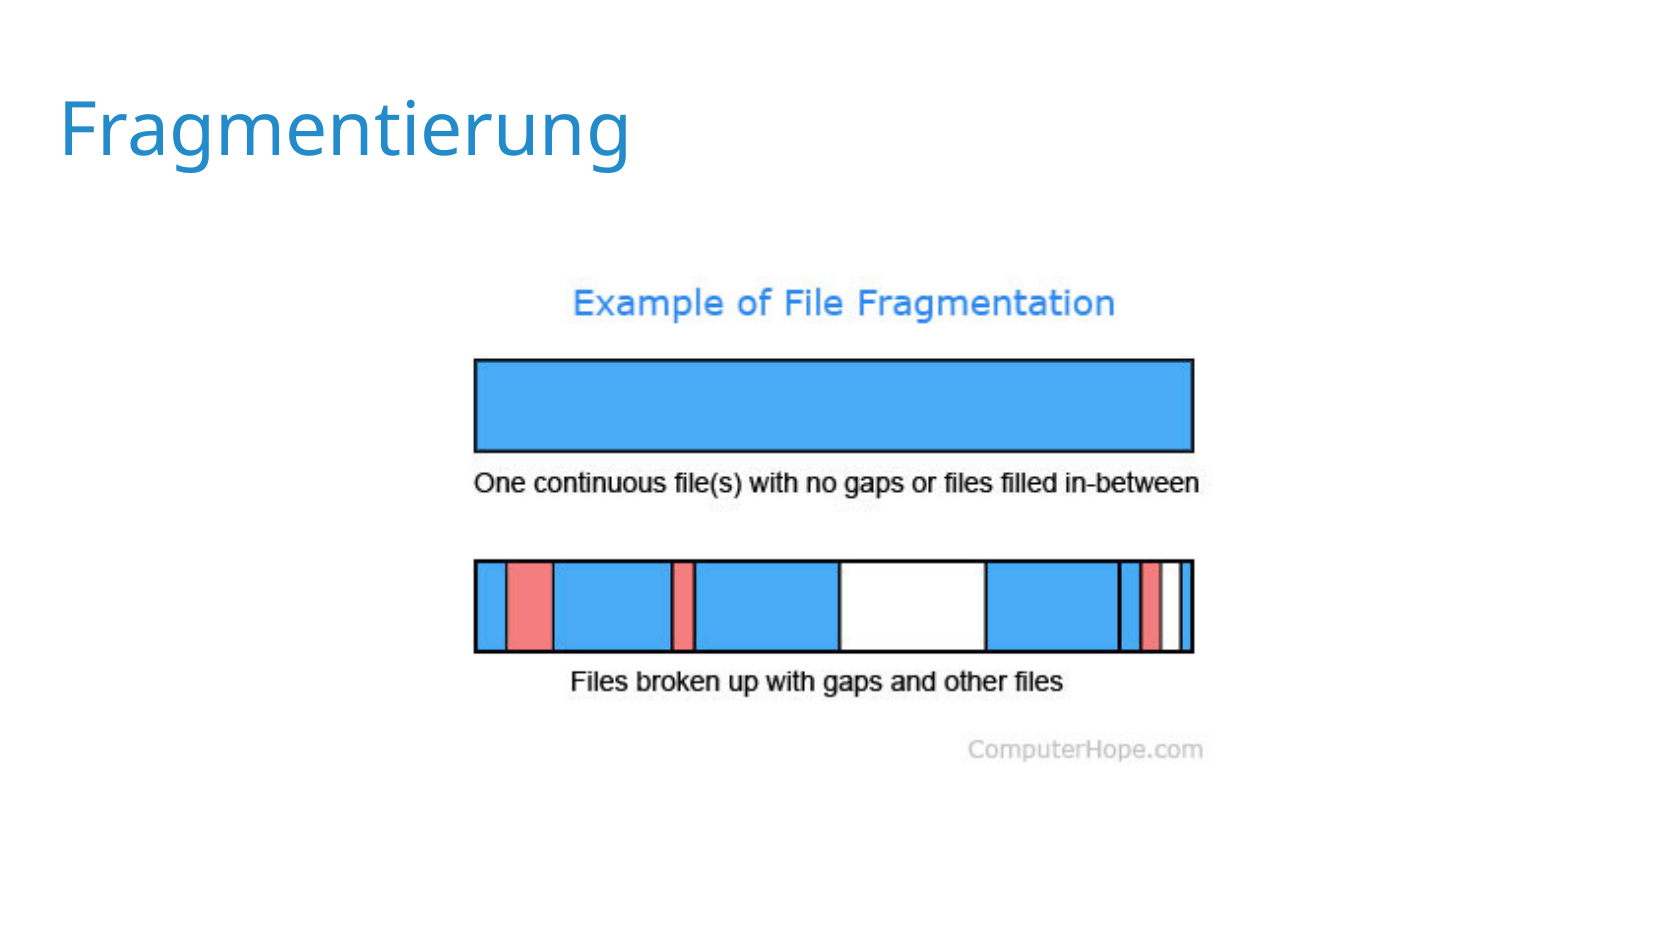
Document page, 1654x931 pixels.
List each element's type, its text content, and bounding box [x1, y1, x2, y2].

picture [425, 245, 1246, 781]
title Fragmentierung [59, 59, 1595, 178]
